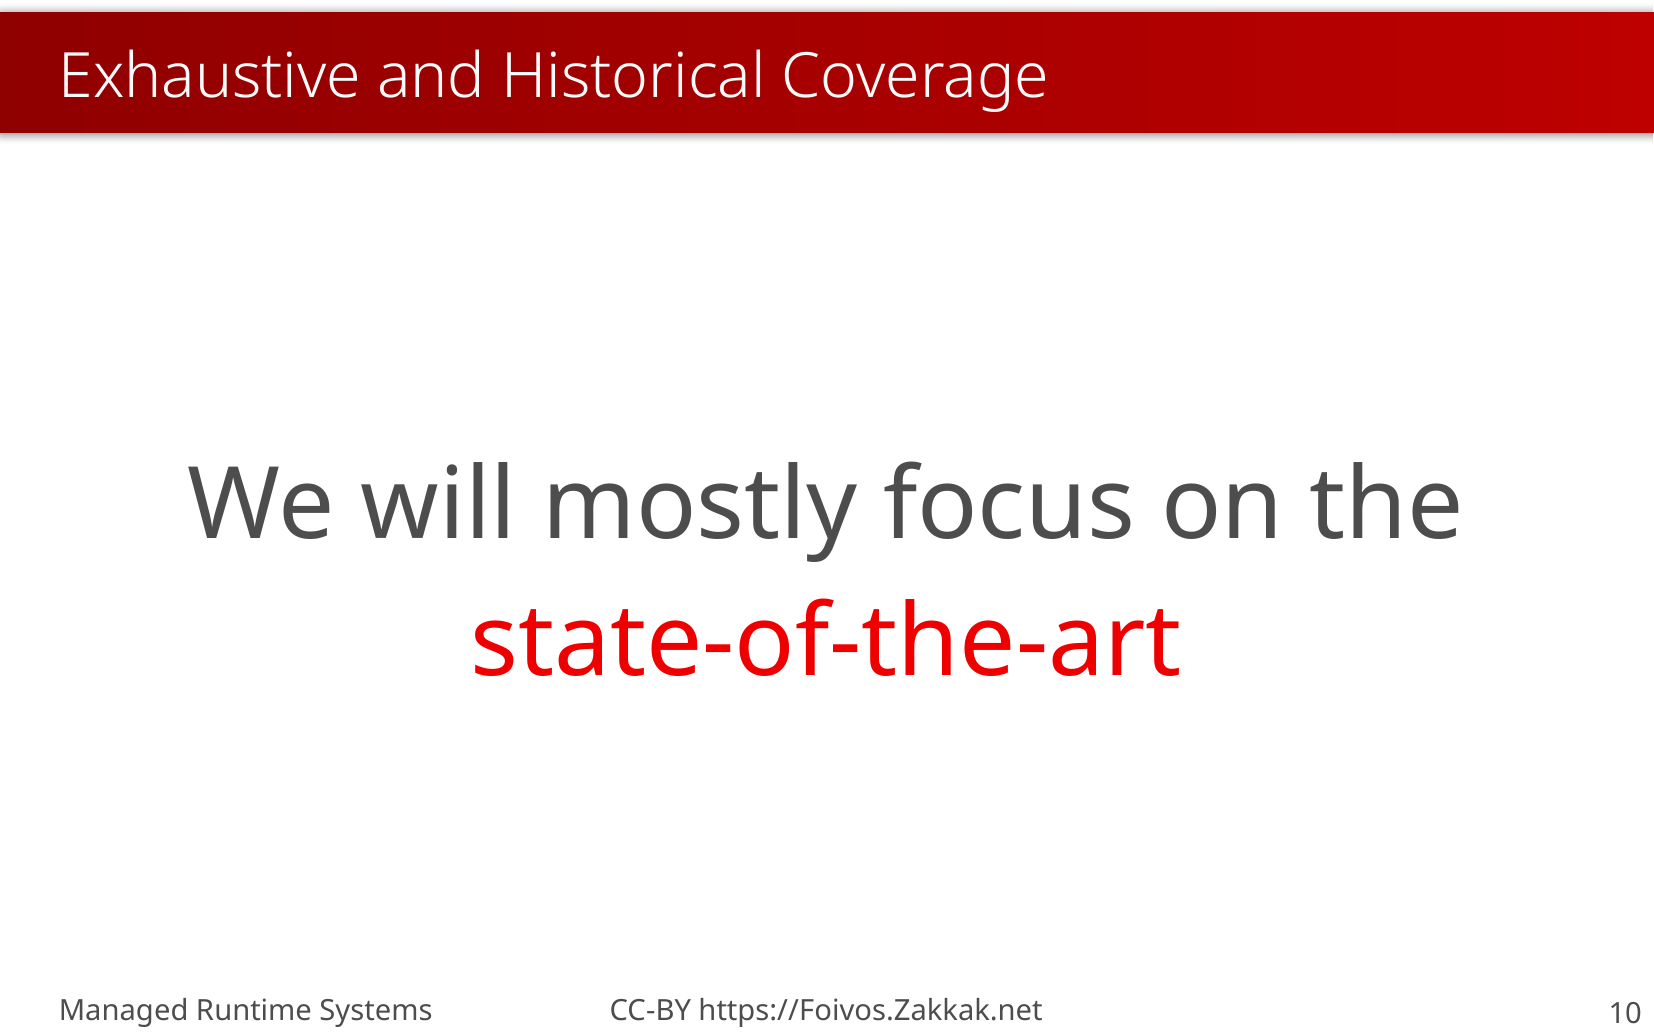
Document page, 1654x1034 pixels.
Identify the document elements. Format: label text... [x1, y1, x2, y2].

subtitle We will mostly focus on the state-of-the-art [58, 177, 1594, 960]
title Exhaustive and Historical Coverage [58, 7, 1329, 139]
